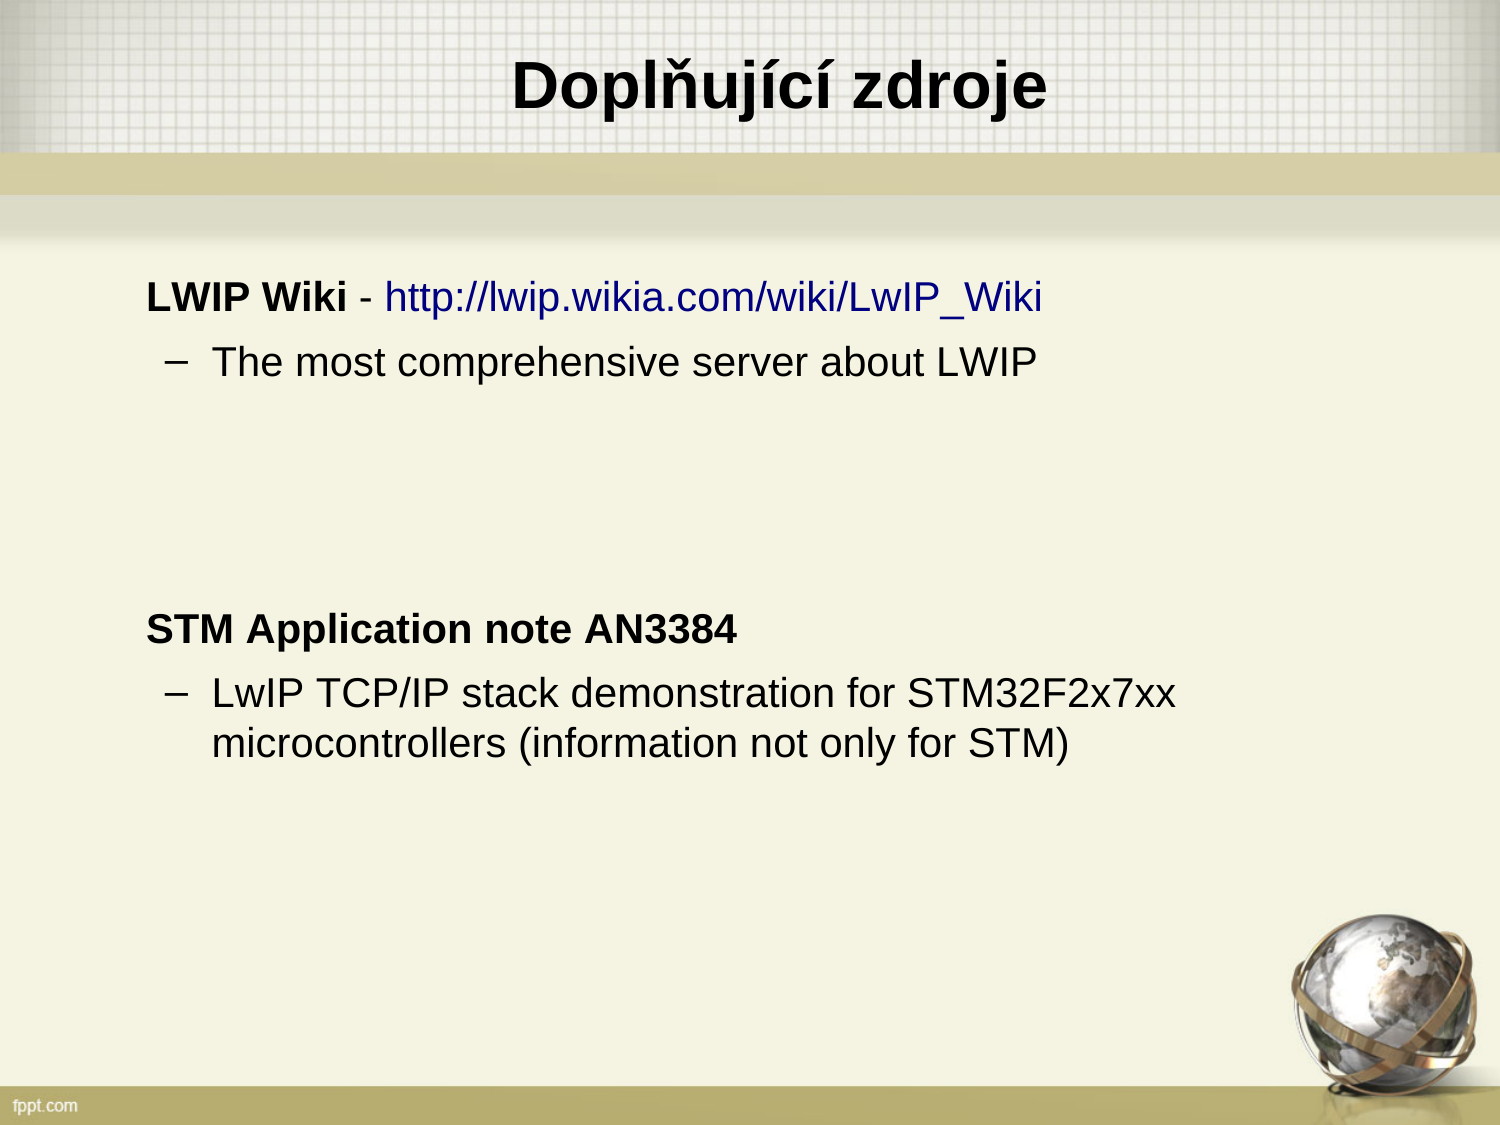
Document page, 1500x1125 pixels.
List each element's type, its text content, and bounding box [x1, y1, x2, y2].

title Doplňující zdroje [75, 21, 1486, 142]
list LWIP Wiki - http://lwip.wikia.com/wiki/LwIP_Wiki The most comprehensive server about LWIP STM Application note AN3384 LwIP TCP/IP stack demonstration for STM32F2x7xx microcontrollers (information not only for STM) [75, 262, 1426, 1051]
picture [0, 0, 1500, 1125]
